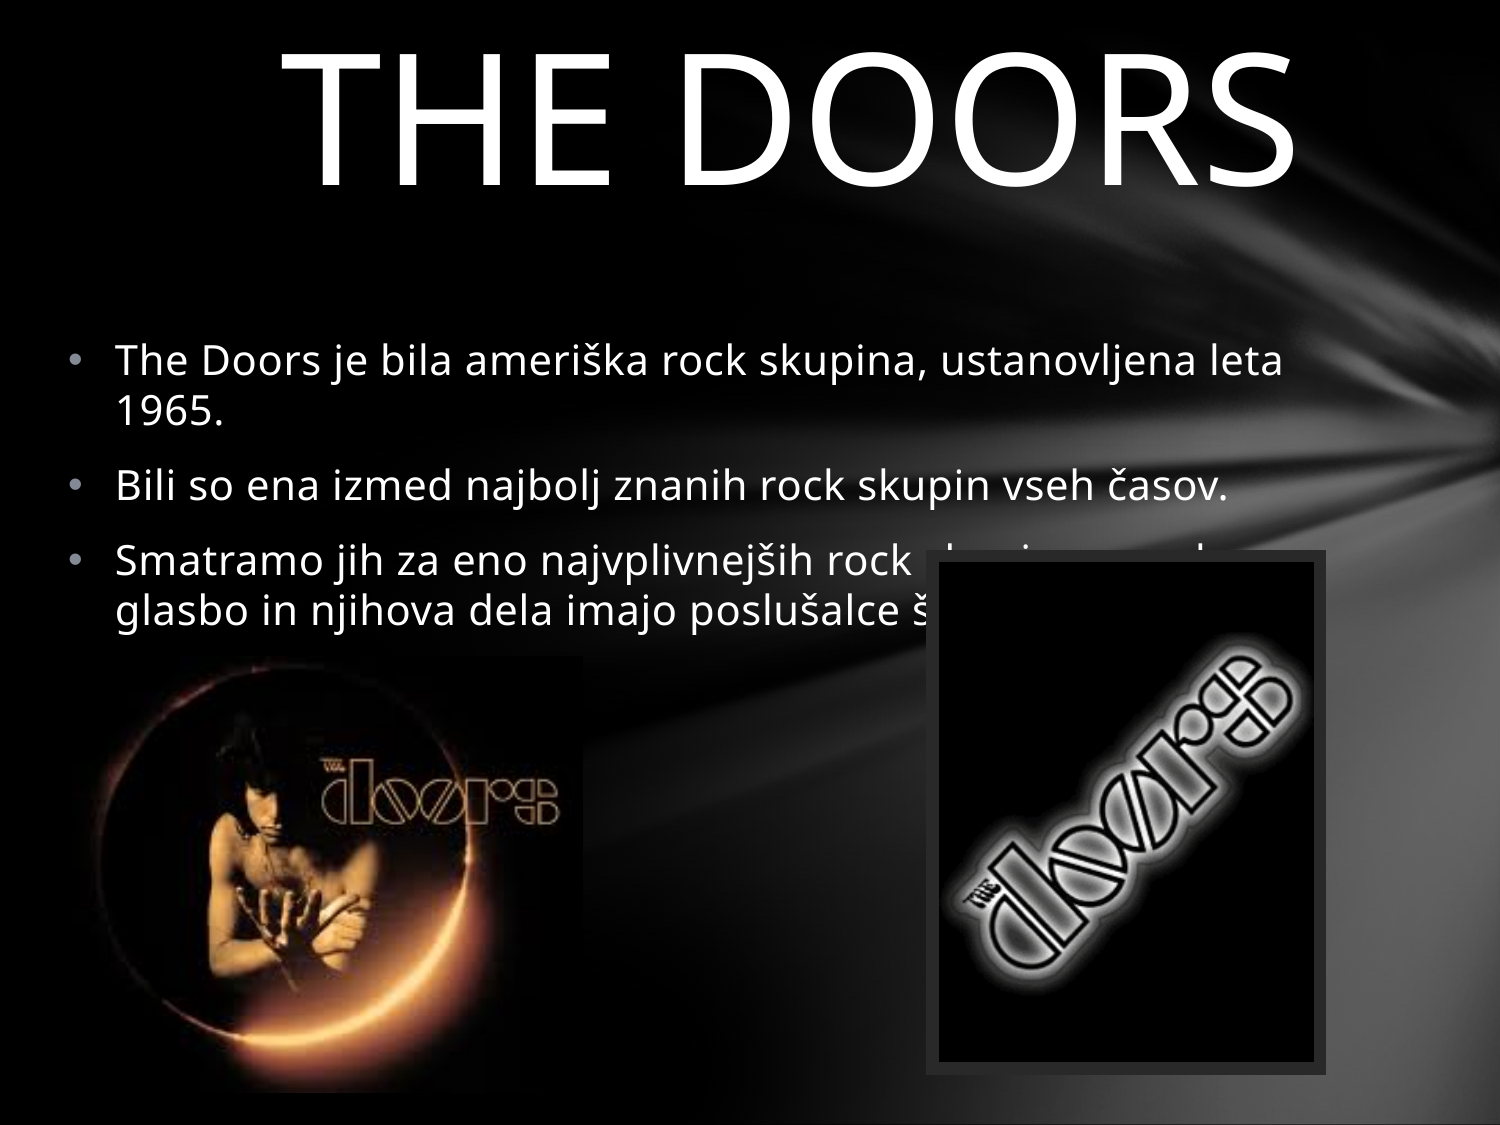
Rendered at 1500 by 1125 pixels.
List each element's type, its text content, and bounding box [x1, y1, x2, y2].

picture [0, 0, 1500, 1125]
list The Doors je bila ameriška rock skupina, ustanovljena leta 1965. Bili so ena izmed najbolj znanih rock skupin vseh časov. Smatramo jih za eno najvplivnejših rock skupin na rock glasbo in njihova dela imajo poslušalce še danes. [53, 326, 1313, 1102]
title THE DOORS [265, 54, 1500, 230]
